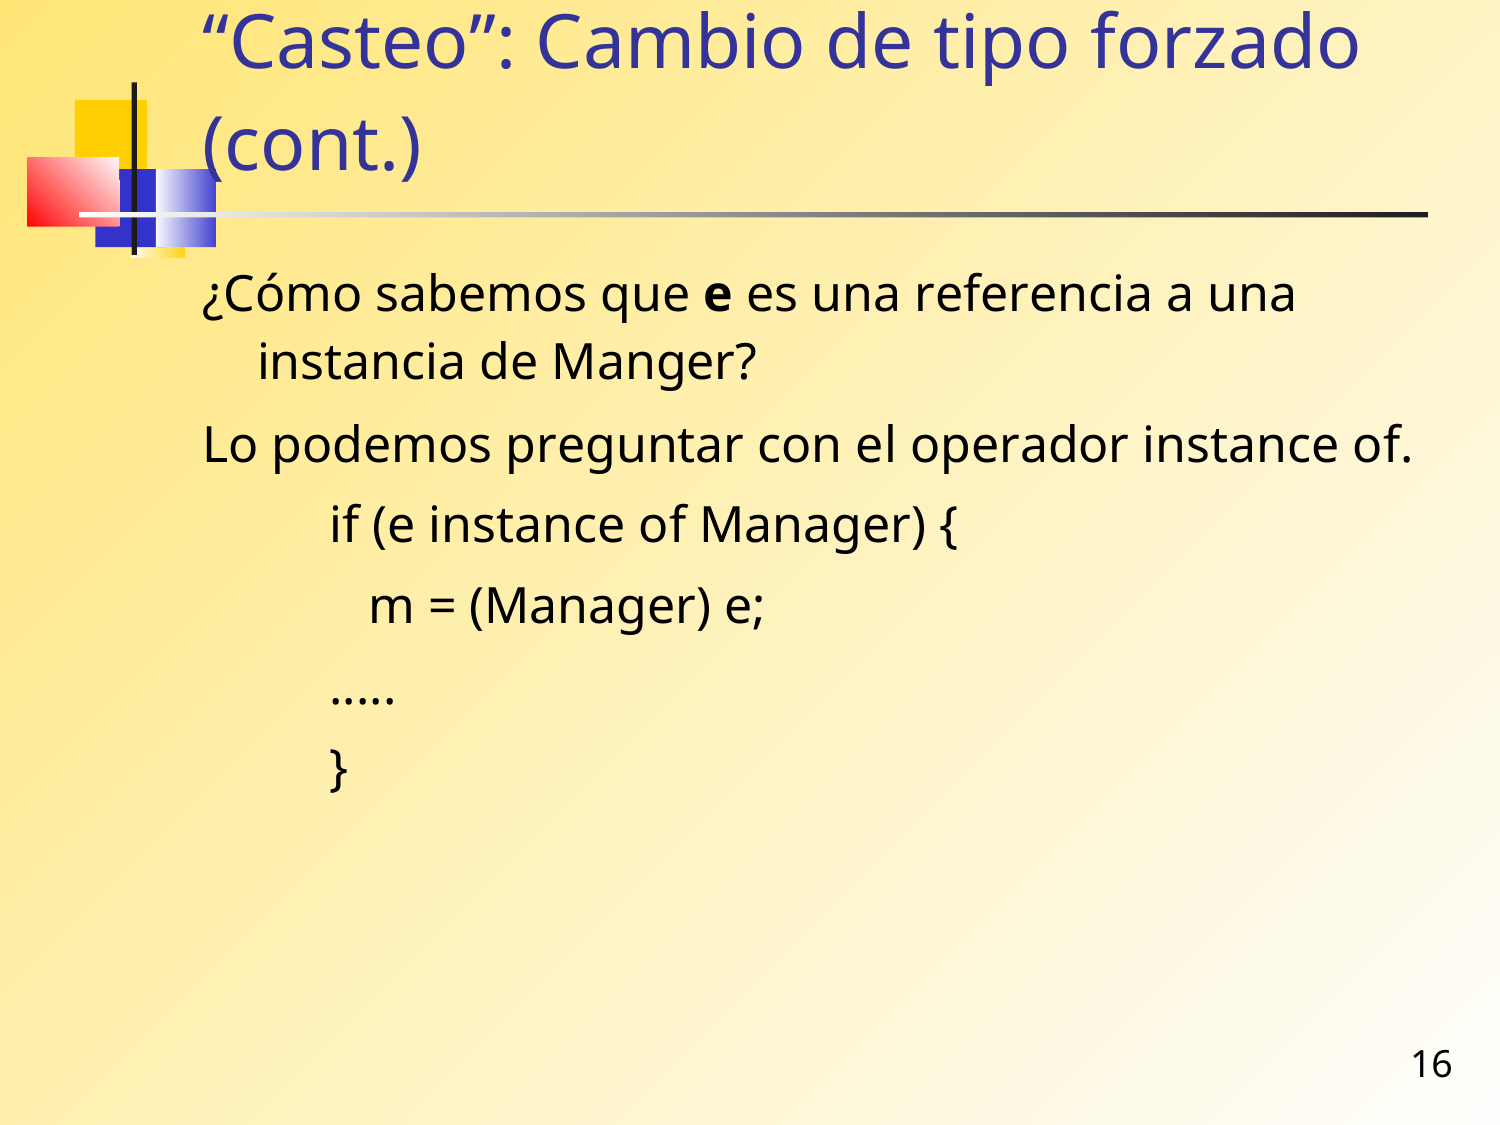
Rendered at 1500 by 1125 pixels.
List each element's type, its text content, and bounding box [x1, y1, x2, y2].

title “Casteo”: Cambio de tipo forzado (cont.)‏ [187, 4, 1466, 201]
list ¿Cómo sabemos que e es una referencia a una instancia de Manger? Lo podemos preguntar con el operador instance of. if (e instance of Manager) { m = (Manager) e; ..... } [187, 249, 1463, 1013]
